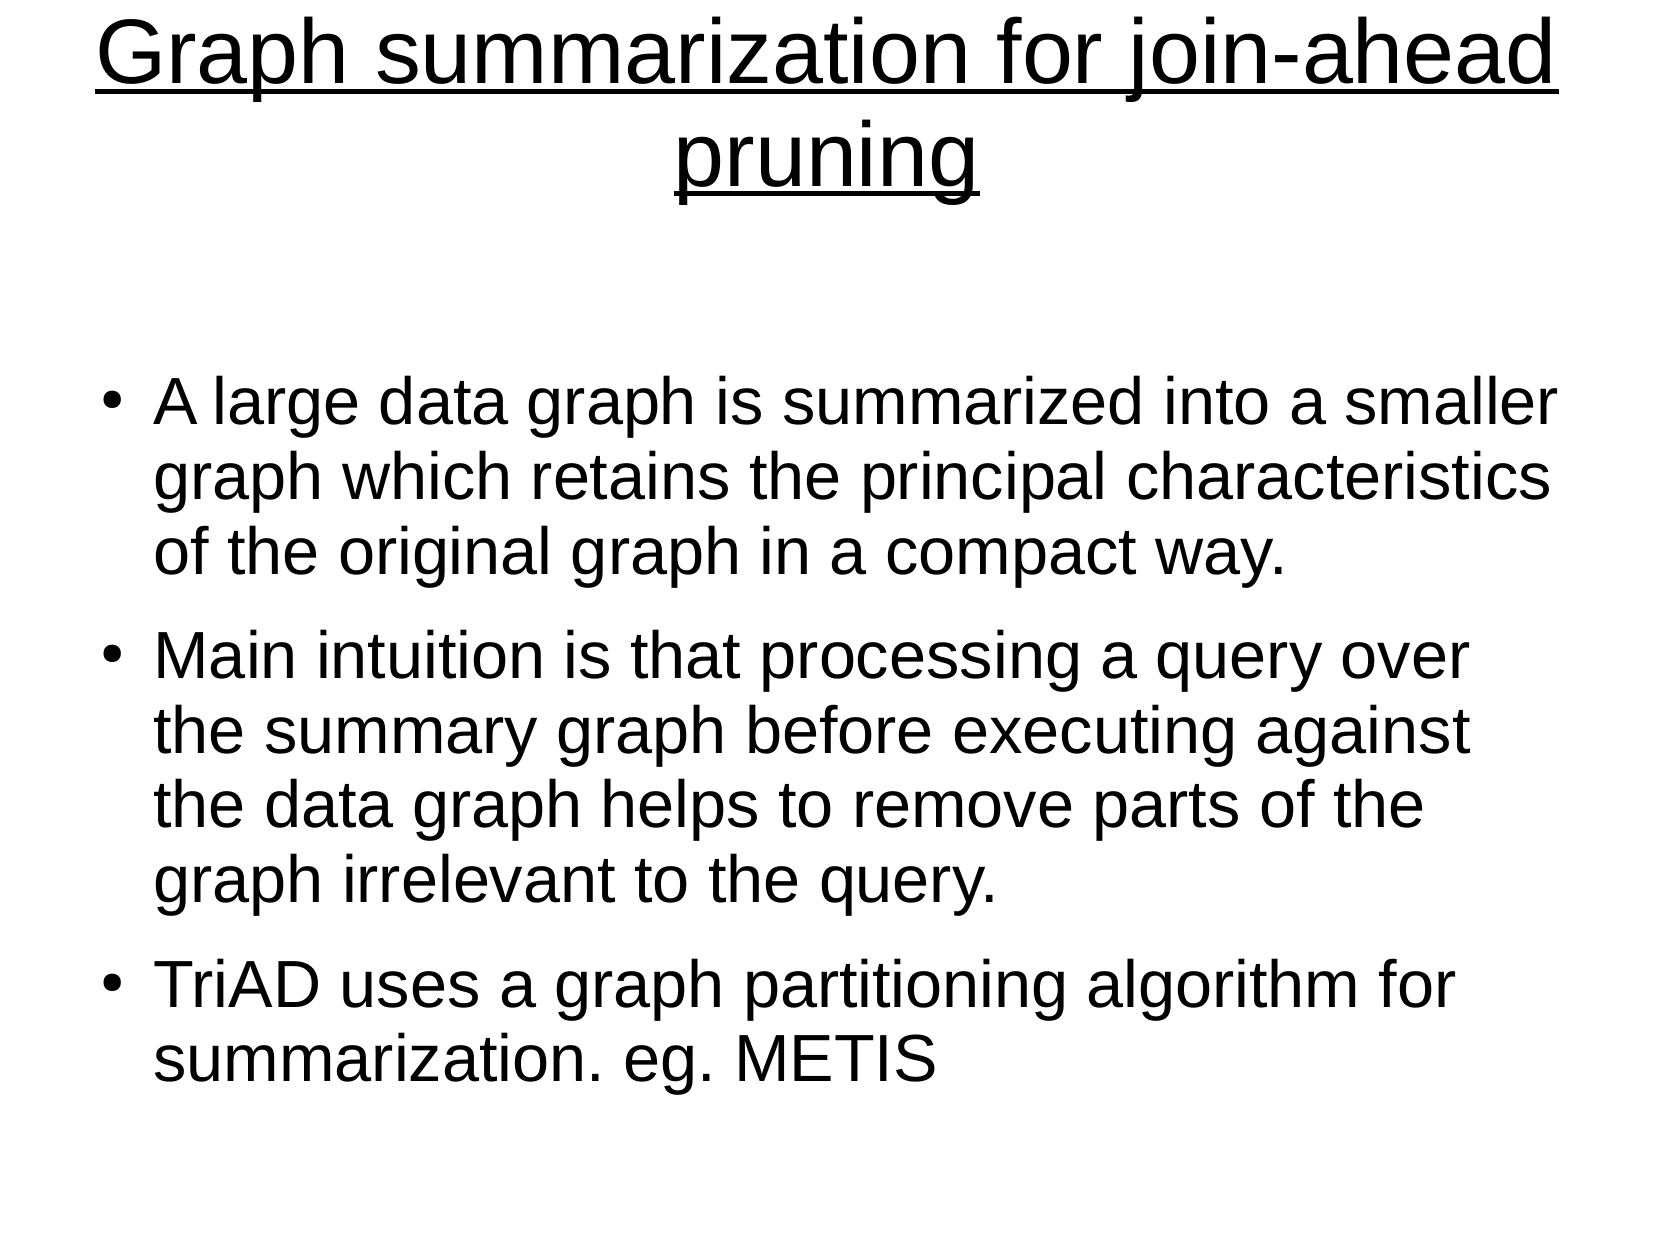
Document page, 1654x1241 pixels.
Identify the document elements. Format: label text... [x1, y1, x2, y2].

list A large data graph is summarized into a smaller graph which retains the principal characteristics of the original graph in a compact way. Main intuition is that processing a query over the summary graph before executing against the data graph helps to remove parts of the graph irrelevant to the query. TriAD uses a graph partitioning algorithm for summarization. eg. METIS [82, 259, 1571, 1205]
title Graph summarization for join-ahead pruning [0, 0, 1654, 206]
